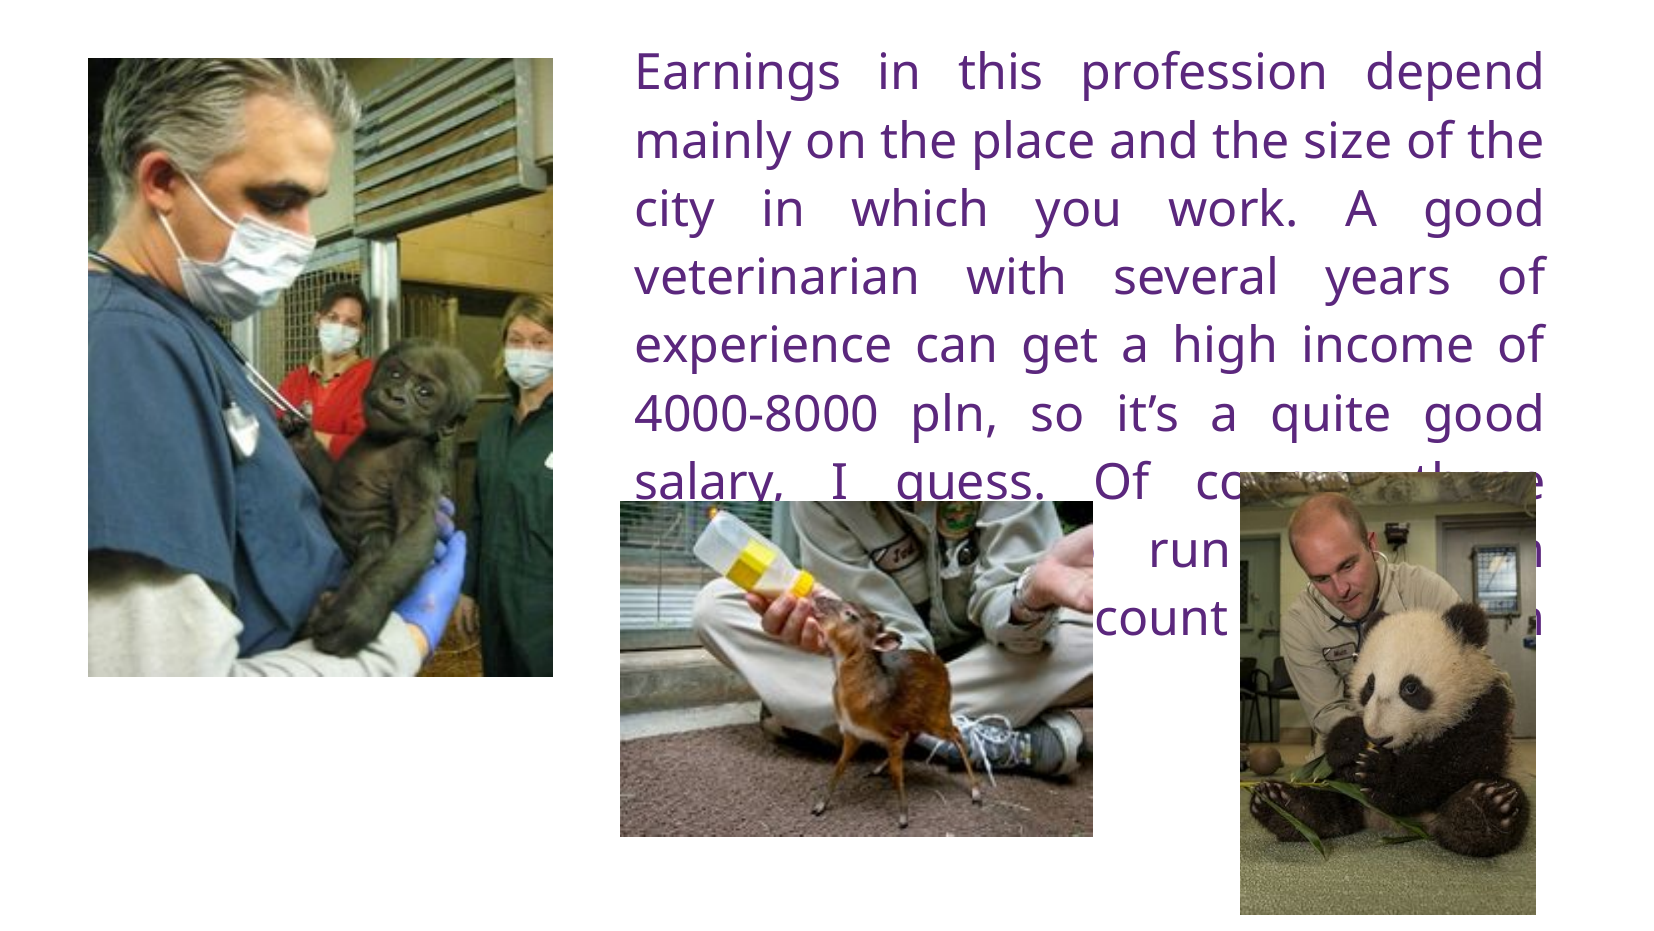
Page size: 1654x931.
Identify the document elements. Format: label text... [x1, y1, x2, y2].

text_box Earnings in this profession depend mainly on the place and the size of the city in which you work. A good veterinarian with several years of experience can get a high income of 4000-8000 pln, so it’s a quite good salary, I guess. Of course, those veterinarians who run their own private clinic can count on a much higher payment. [620, 28, 1561, 458]
picture [1240, 472, 1536, 915]
picture [88, 59, 553, 677]
picture [620, 501, 1093, 837]
